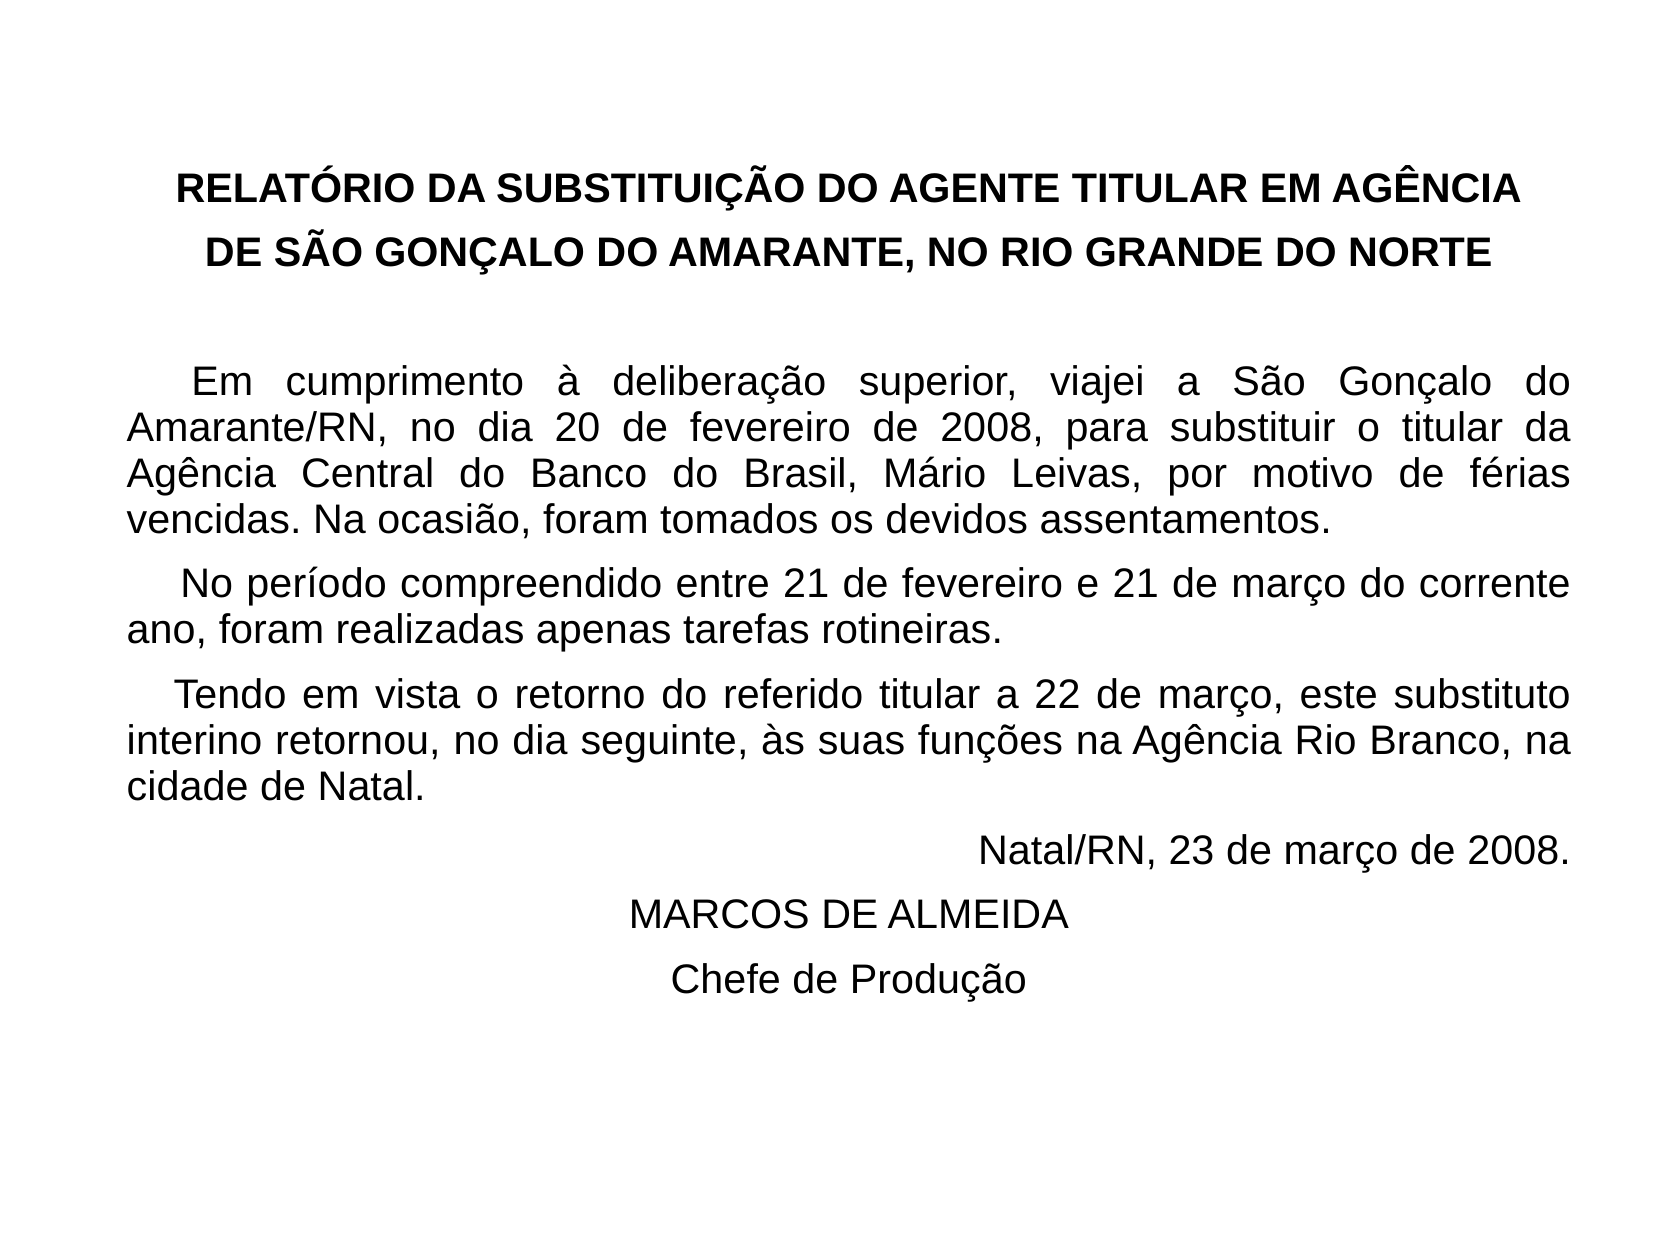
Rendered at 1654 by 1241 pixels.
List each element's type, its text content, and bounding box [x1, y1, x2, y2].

list RELATÓRIO DA SUBSTITUIÇÃO DO AGENTE TITULAR EM AGÊNCIA DE SÃO GONÇALO DO AMARANTE, NO RIO GRANDE DO NORTE Em cumprimento à deliberação superior, viajei a São Gonçalo do Amarante/RN, no dia 20 de fevereiro de 2008, para substituir o titular da Agência Central do Banco do Brasil, Mário Leivas, por motivo de férias vencidas. Na ocasião, foram tomados os devidos assentamentos. No período compreendido entre 21 de fevereiro e 21 de março do corrente ano, foram realizadas apenas tarefas rotineiras. Tendo em vista o retorno do referido titular a 22 de março, este substituto interino retornou, no dia seguinte, às suas funções na Agência Rio Branco, na cidade de Natal. Natal/RN, 23 de março de 2008. MARCOS DE ALMEIDA Chefe de Produção [82, 165, 1571, 1010]
